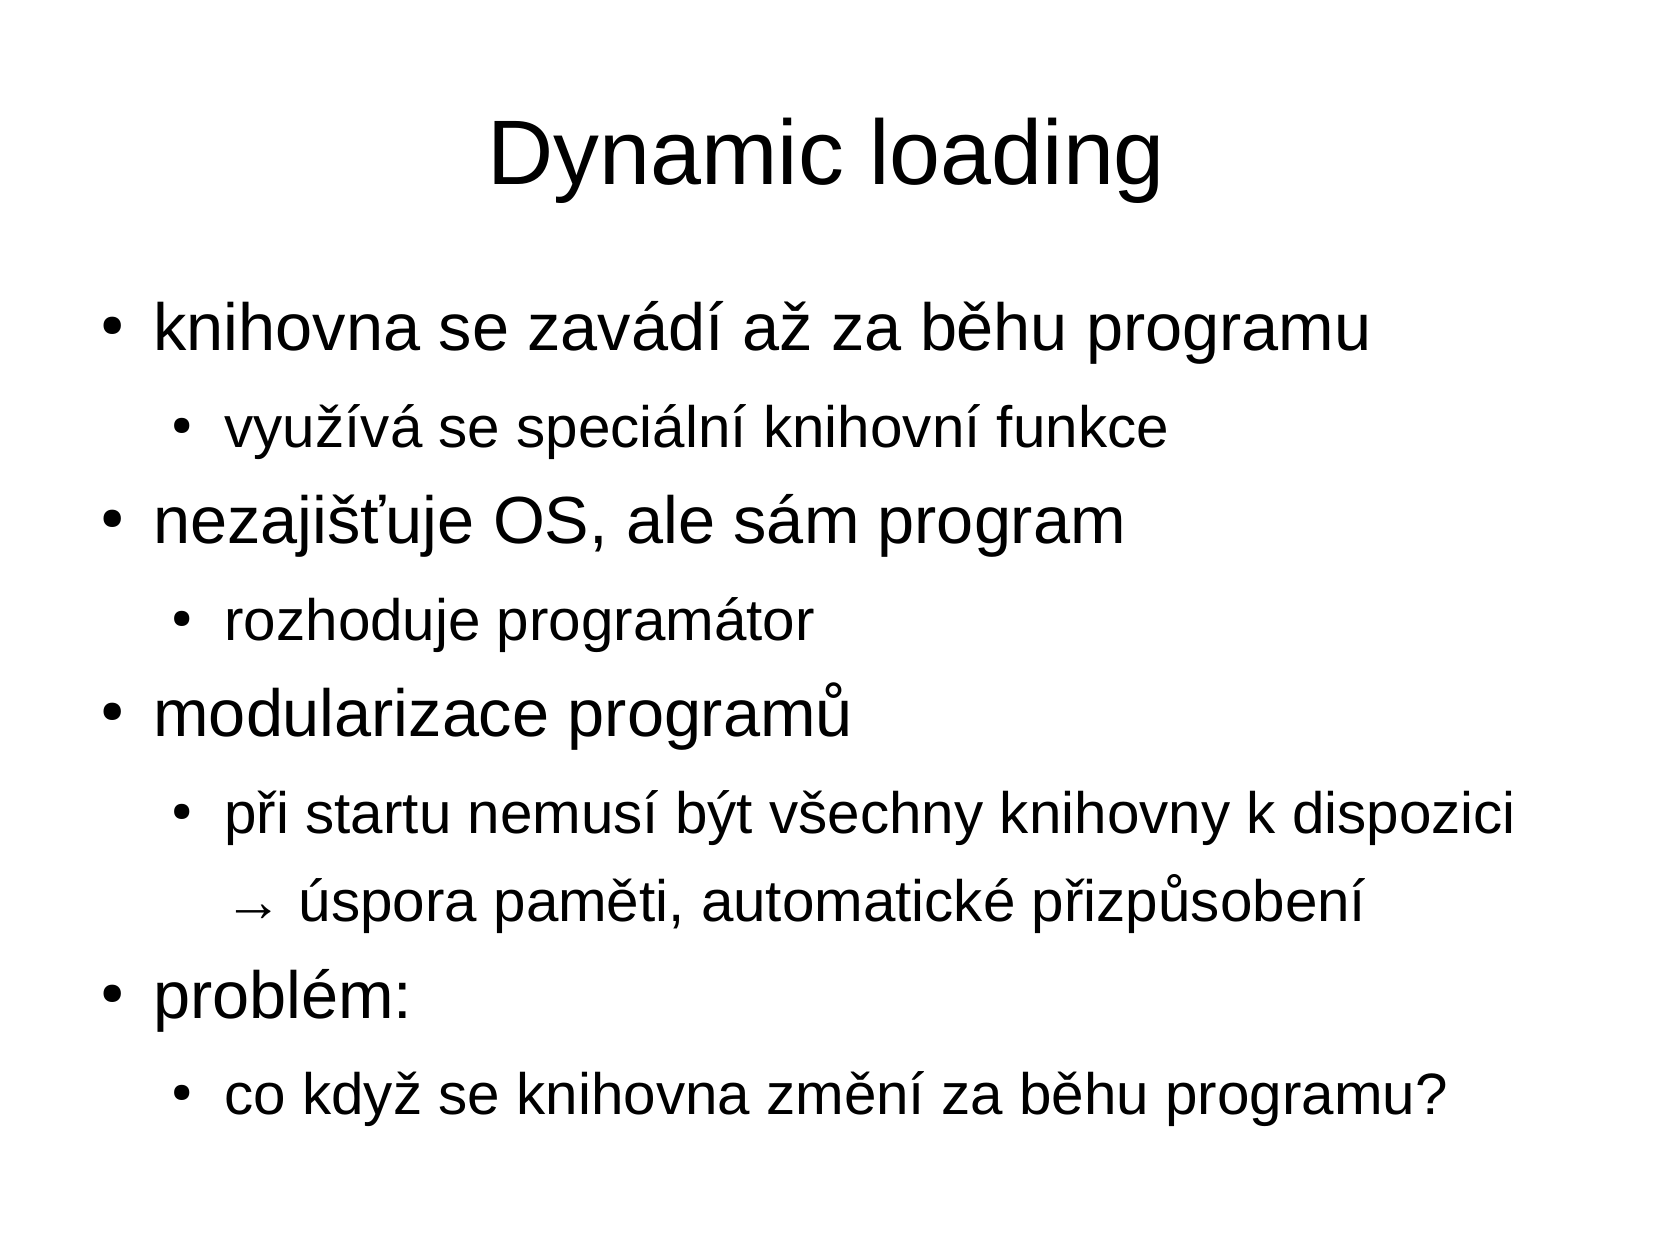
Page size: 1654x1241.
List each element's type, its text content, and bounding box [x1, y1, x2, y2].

list knihovna se zavádí až za běhu programu využívá se speciální knihovní funkce nezajišťuje OS, ale sám program rozhoduje programátor modularizace programů při startu nemusí být všechny knihovny k dispozici → úspora paměti, automatické přizpůsobení problém: co když se knihovna změní za běhu programu? [82, 290, 1571, 1128]
title Dynamic loading [82, 56, 1571, 250]
